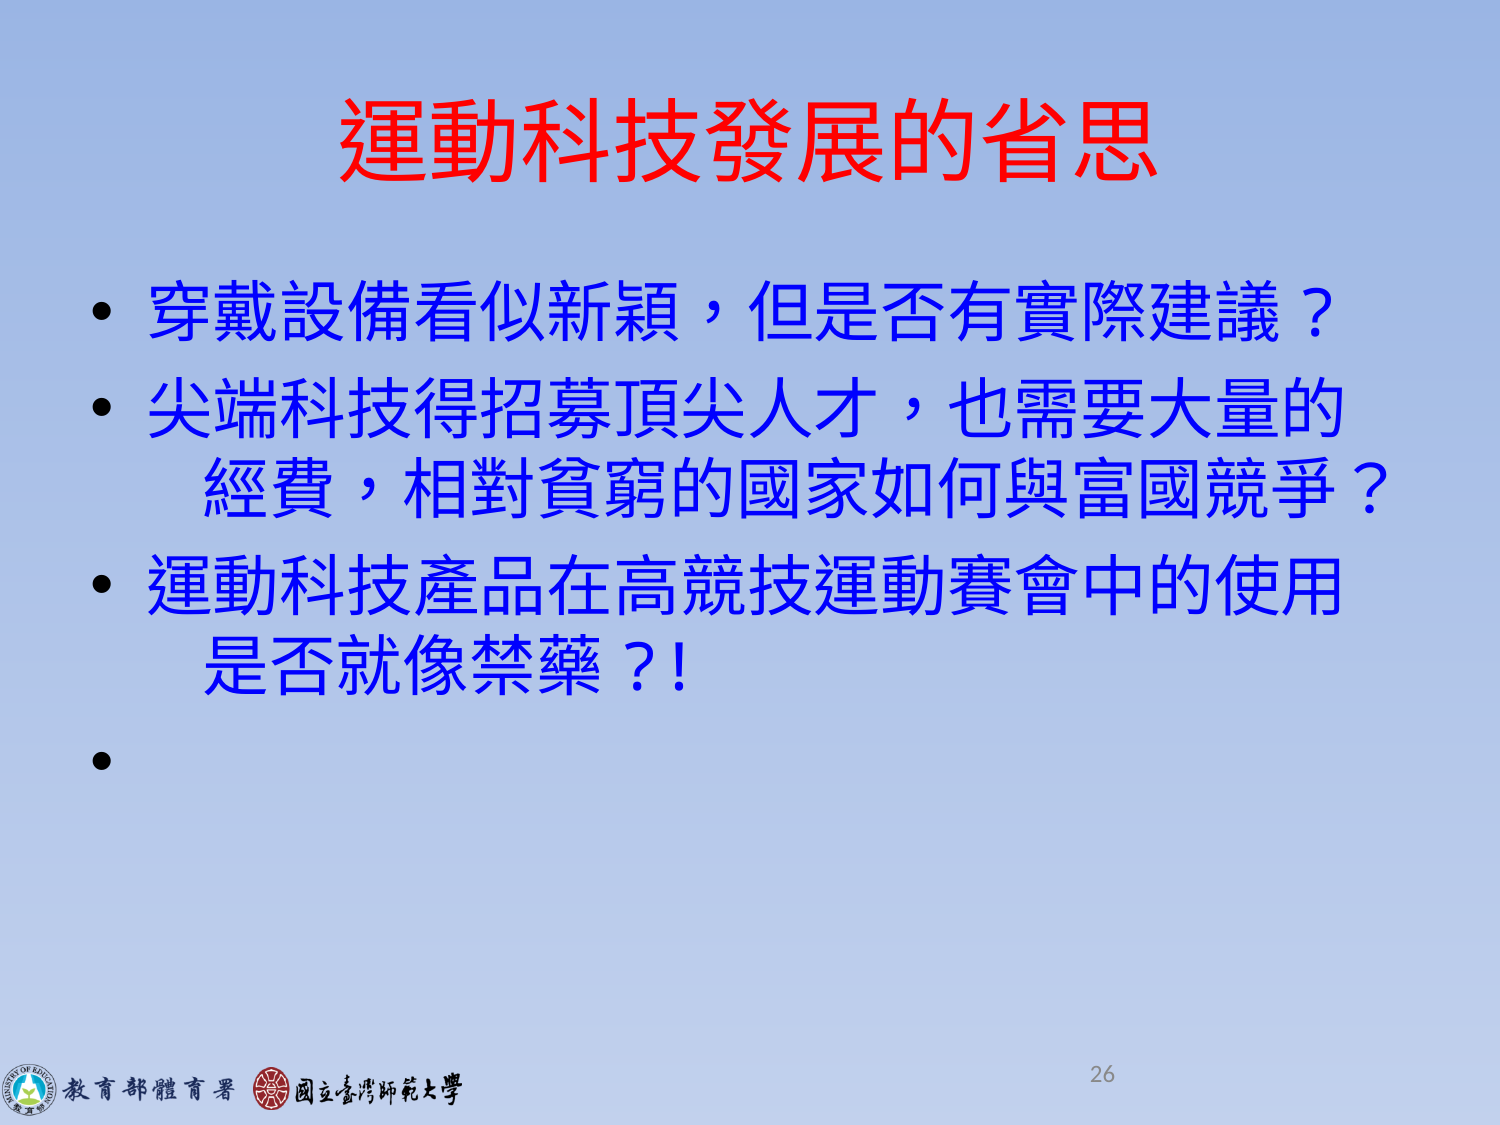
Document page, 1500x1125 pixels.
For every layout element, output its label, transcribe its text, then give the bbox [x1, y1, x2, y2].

text_box [1074, 1042, 1426, 1103]
title 運動科技發展的省思 [75, 45, 1426, 233]
list 穿戴設備看似新穎，但是否有實際建議? 尖端科技得招募頂尖人才，也需要大量的經費，相對貧窮的國家如何與富國競爭？ 運動科技產品在高競技運動賽會中的使用是否就像禁藥?! [75, 262, 1426, 1005]
